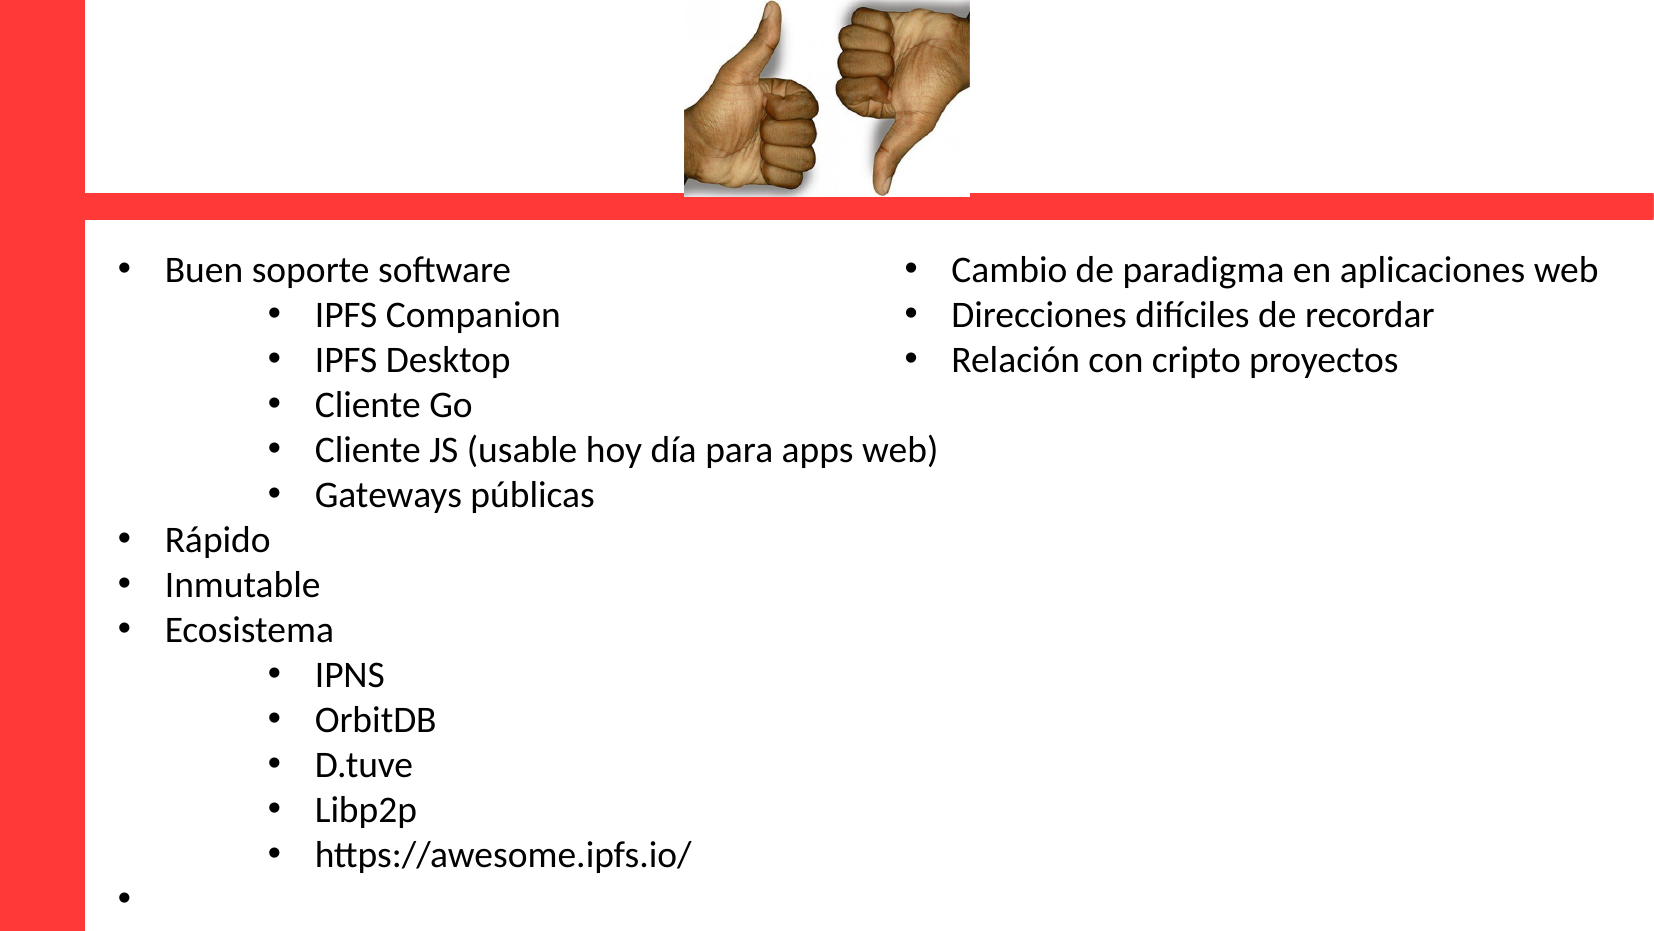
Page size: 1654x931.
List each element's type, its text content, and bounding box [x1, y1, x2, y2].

text_box Cambio de paradigma en aplicaciones web Direcciones difíciles de recordar Relación con cripto proyectos [889, 237, 1654, 389]
text_box Buen soporte software IPFS Companion IPFS Desktop Cliente Go Cliente JS (usable hoy día para apps web) Gateways públicas Rápido Inmutable Ecosistema IPNS OrbitDB D.tuve Libp2p https://awesome.ipfs.io/ [102, 237, 1048, 931]
picture [684, 0, 970, 197]
